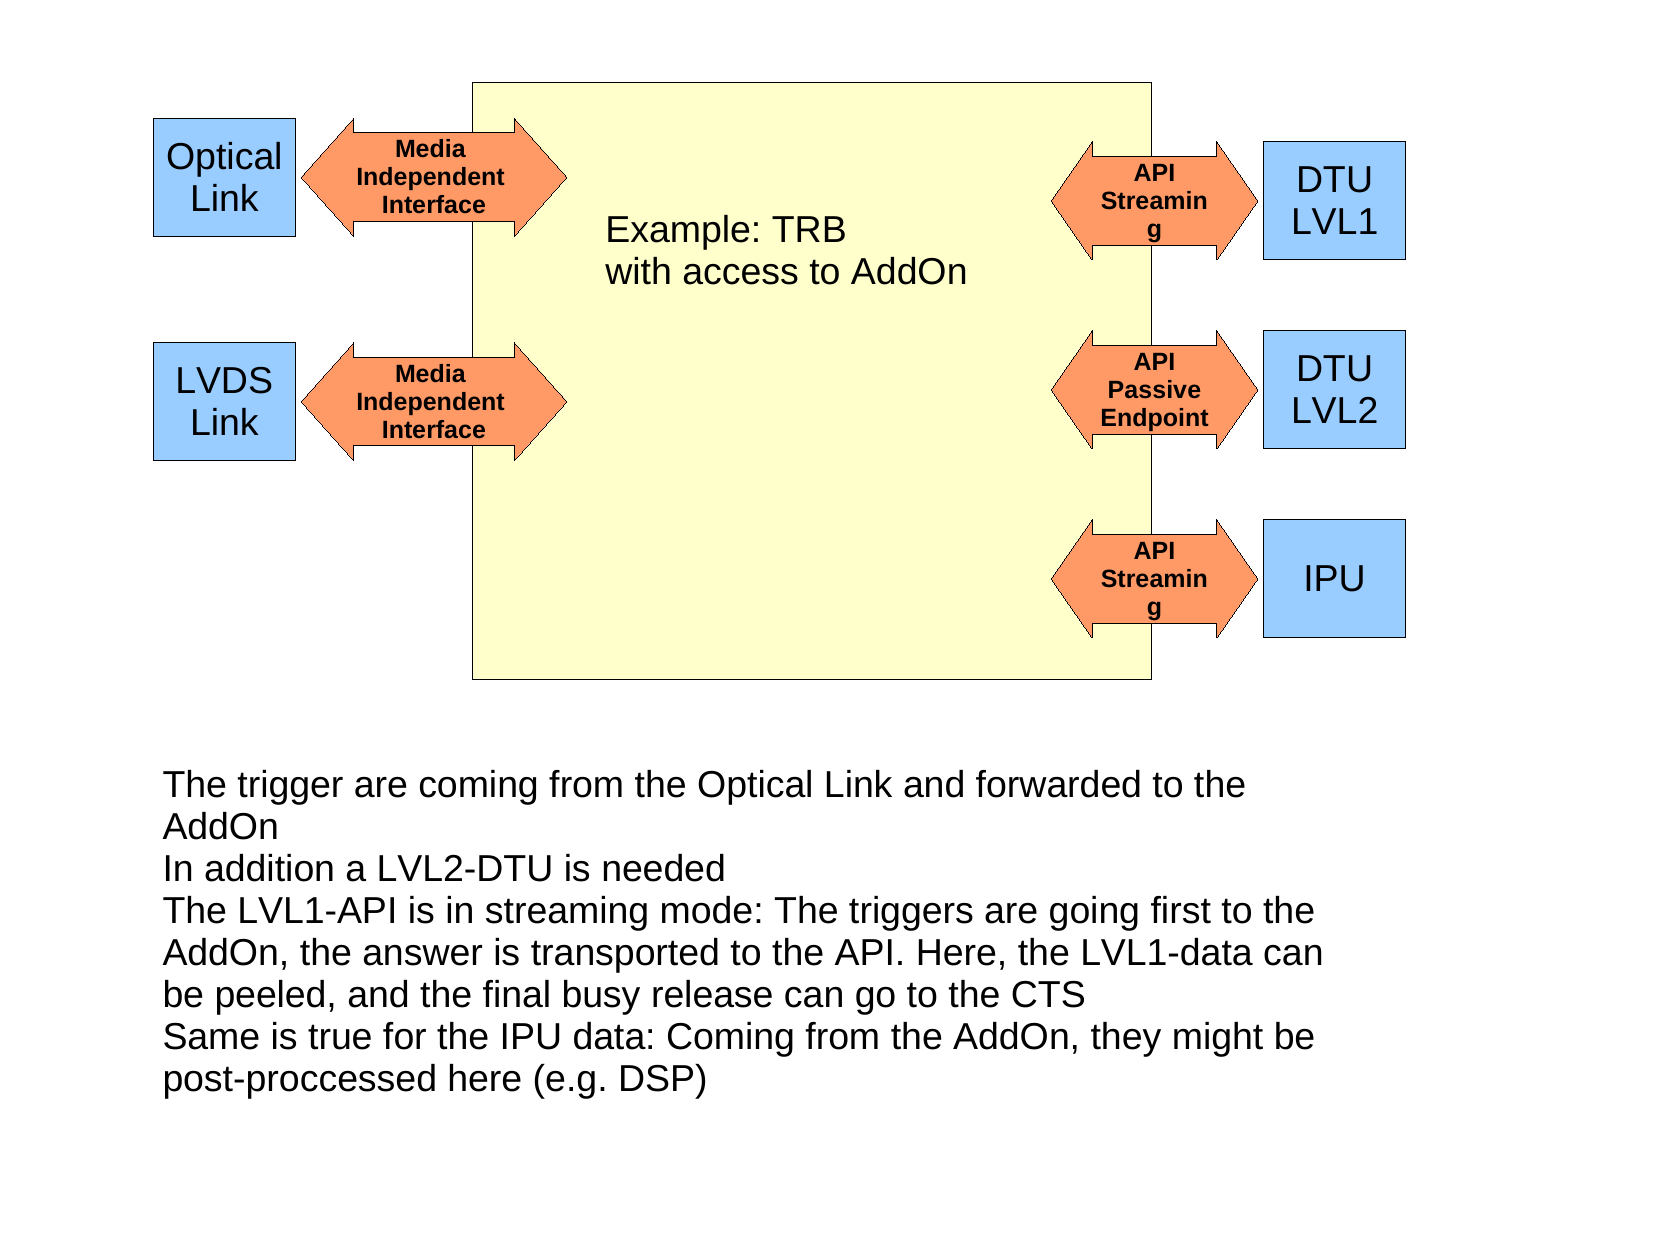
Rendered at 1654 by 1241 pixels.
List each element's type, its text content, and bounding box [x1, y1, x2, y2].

text_box API Streaming [1051, 141, 1258, 260]
text_box The trigger are coming from the Optical Link and forwarded to the AddOn In addition a LVL2-DTU is needed The LVL1-API is in streaming mode: The triggers are going first to the AddOn, the answer is transported to the API. Here, the LVL1-data can be peeled, and the final busy release can go to the CTS Same is true for the IPU data: Coming from the AddOn, they might be post-proccessed here (e.g. DSP) [147, 755, 1359, 1107]
text_box IPU [1263, 519, 1406, 638]
text_box Media Independent Interface [301, 118, 567, 237]
text_box Media Independent Interface [301, 342, 567, 461]
text_box Example: TRB with access to AddOn [590, 200, 1023, 408]
text_box API Streaming [1051, 519, 1258, 638]
text_box DTU LVL1 [1263, 141, 1406, 260]
text_box API Passive Endpoint [1051, 330, 1258, 449]
text_box Optical Link [153, 118, 296, 237]
text_box [472, 82, 1152, 680]
text_box LVDS Link [153, 342, 296, 461]
text_box DTU LVL2 [1263, 330, 1406, 449]
